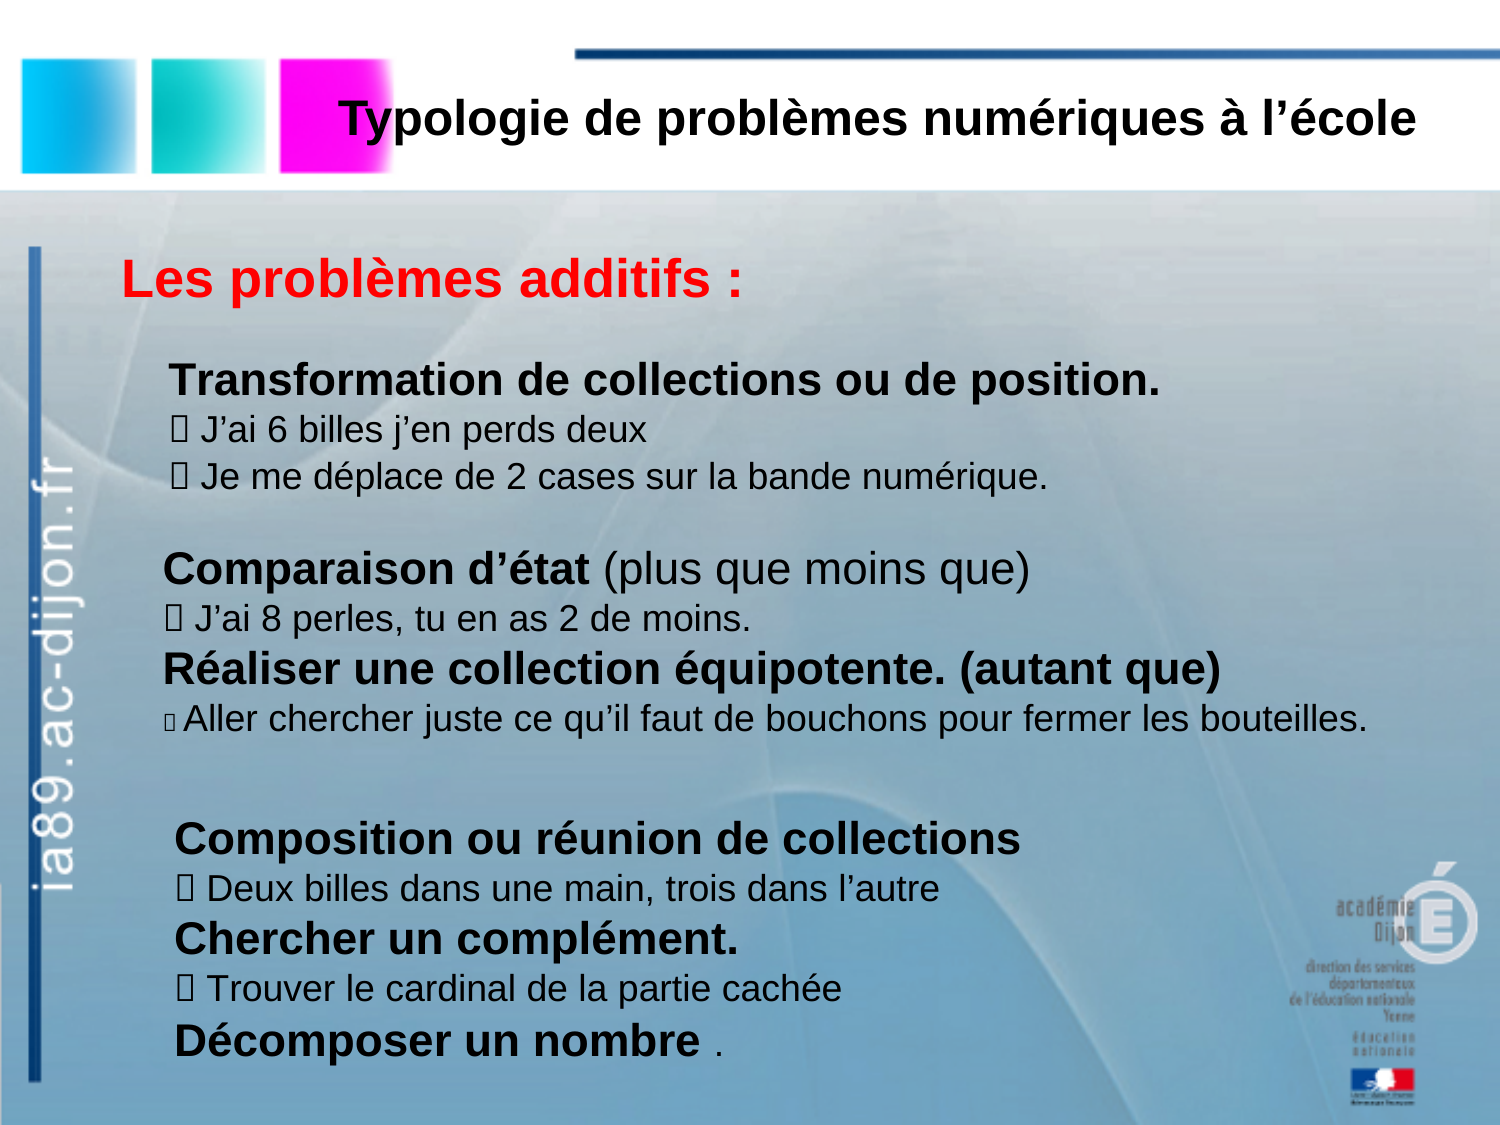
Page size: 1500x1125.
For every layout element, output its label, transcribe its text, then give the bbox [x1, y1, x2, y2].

subtitle [98, 285, 1406, 923]
text_box Comparaison d’état (plus que moins que)  J’ai 8 perles, tu en as 2 de moins. Réaliser une collection équipotente. (autant que)  Aller chercher juste ce qu’il faut de bouchons pour fermer les bouteilles. [147, 531, 1412, 747]
picture [0, 0, 1500, 1125]
text_box Composition ou réunion de collections  Deux billes dans une main, trois dans l’autre Chercher un complément.  Trouver le cardinal de la partie cachée Décomposer un nombre . [159, 801, 1424, 1073]
text_box Les problèmes additifs : [106, 236, 1406, 317]
text_box Transformation de collections ou de position.  J’ai 6 billes j’en perds deux  Je me déplace de 2 cases sur la bande numérique. [153, 342, 1418, 505]
title Typologie de problèmes numériques à l’école [177, 63, 1447, 167]
